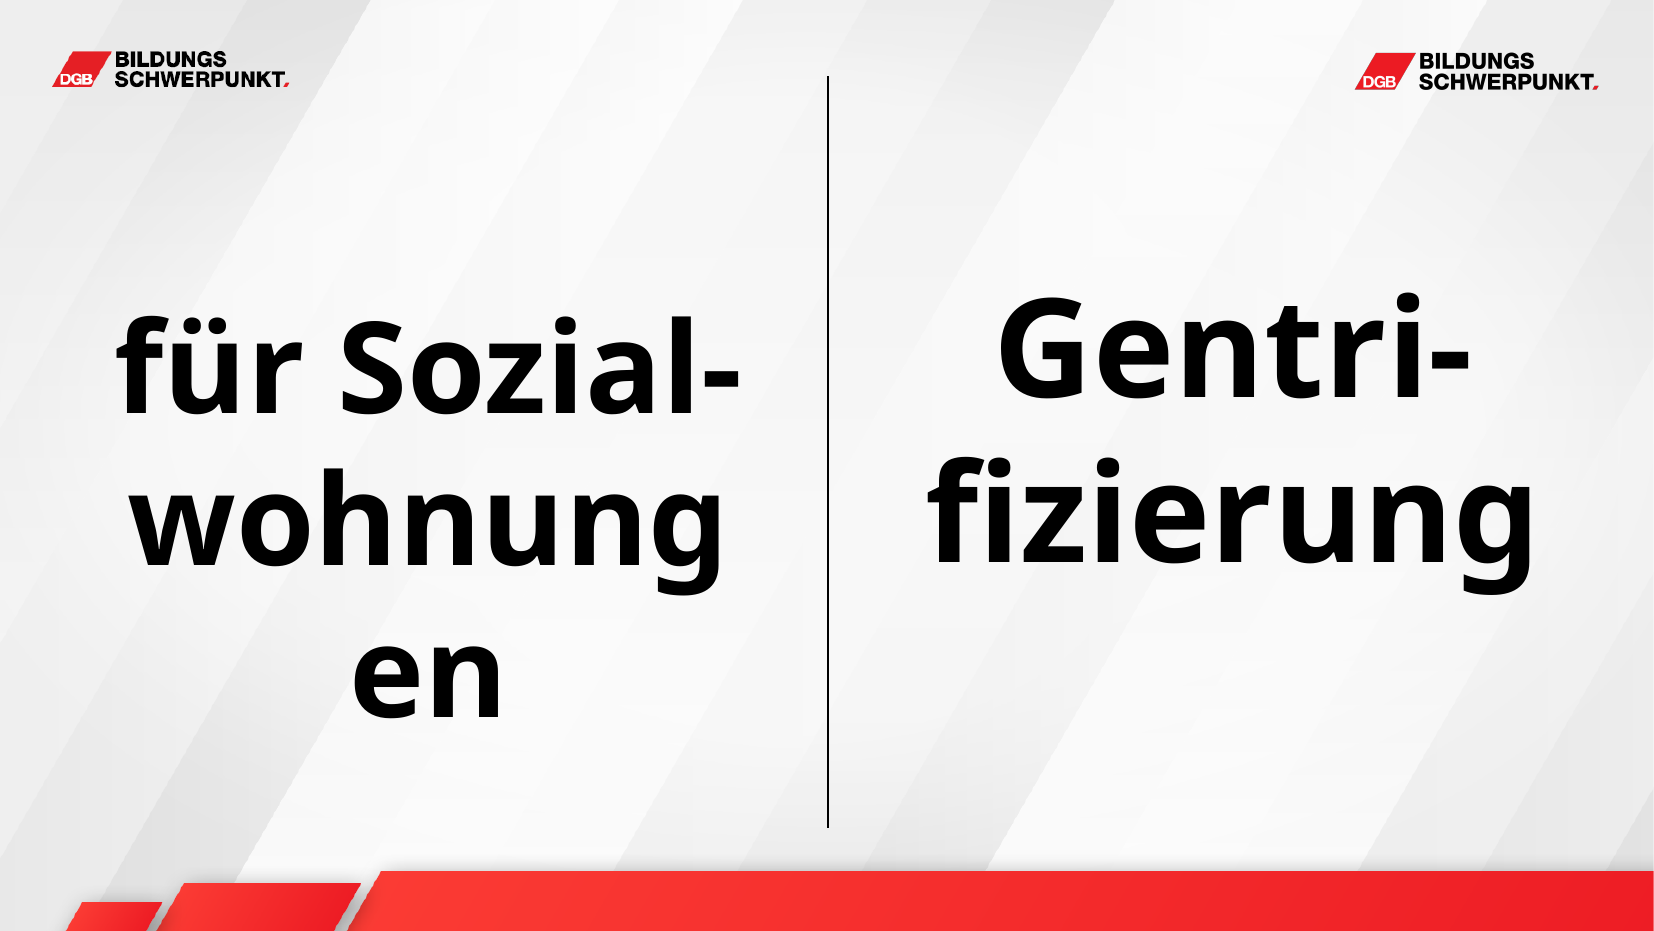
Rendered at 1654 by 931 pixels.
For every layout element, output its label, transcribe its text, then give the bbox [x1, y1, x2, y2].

list für Sozial-wohnungen [92, 286, 764, 762]
picture [1354, 52, 1599, 90]
text_box Gentri-fizierung [849, 260, 1618, 773]
